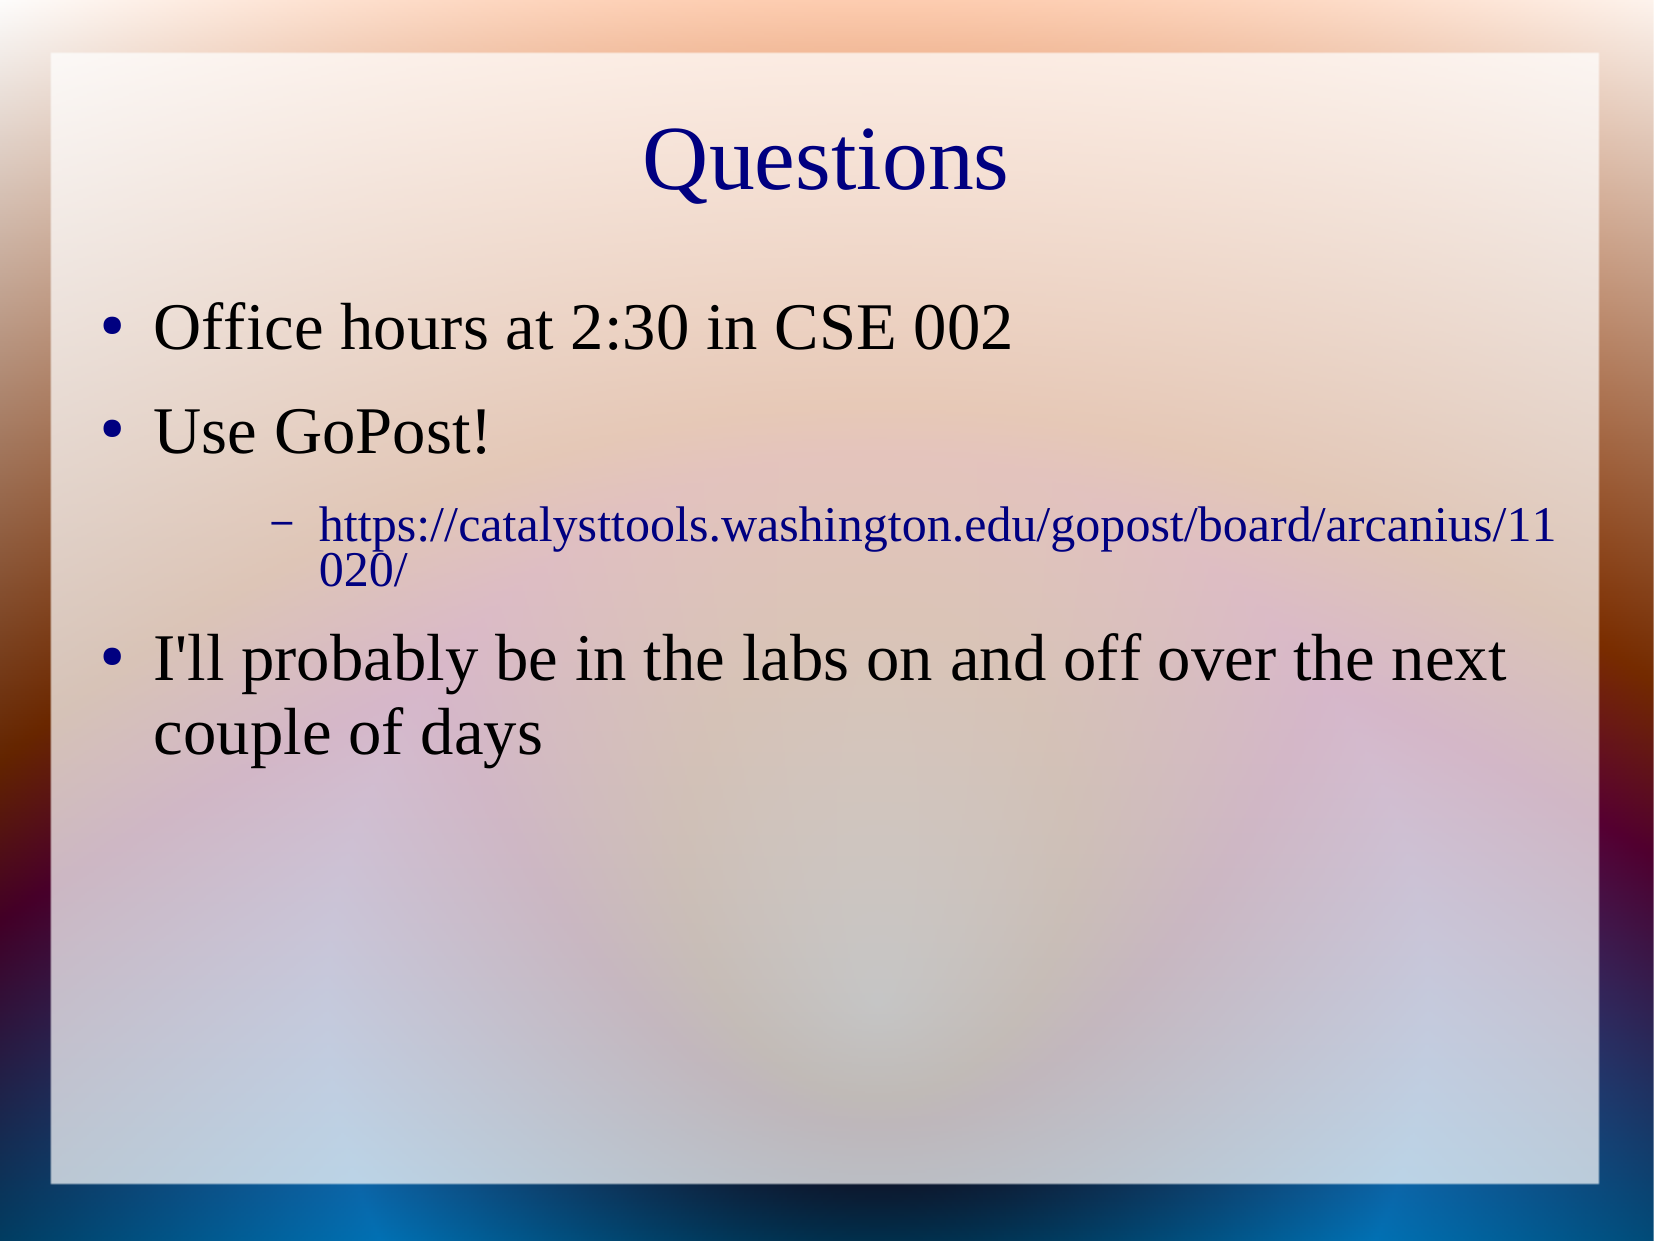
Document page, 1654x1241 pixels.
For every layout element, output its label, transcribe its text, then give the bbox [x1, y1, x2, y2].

title Questions [82, 62, 1571, 256]
list Office hours at 2:30 in CSE 002 Use GoPost! https://catalysttools.washington.edu/gopost/board/arcanius/11020/ I'll probably be in the labs on and off over the next couple of days [82, 290, 1571, 1019]
picture [0, 0, 1654, 1241]
